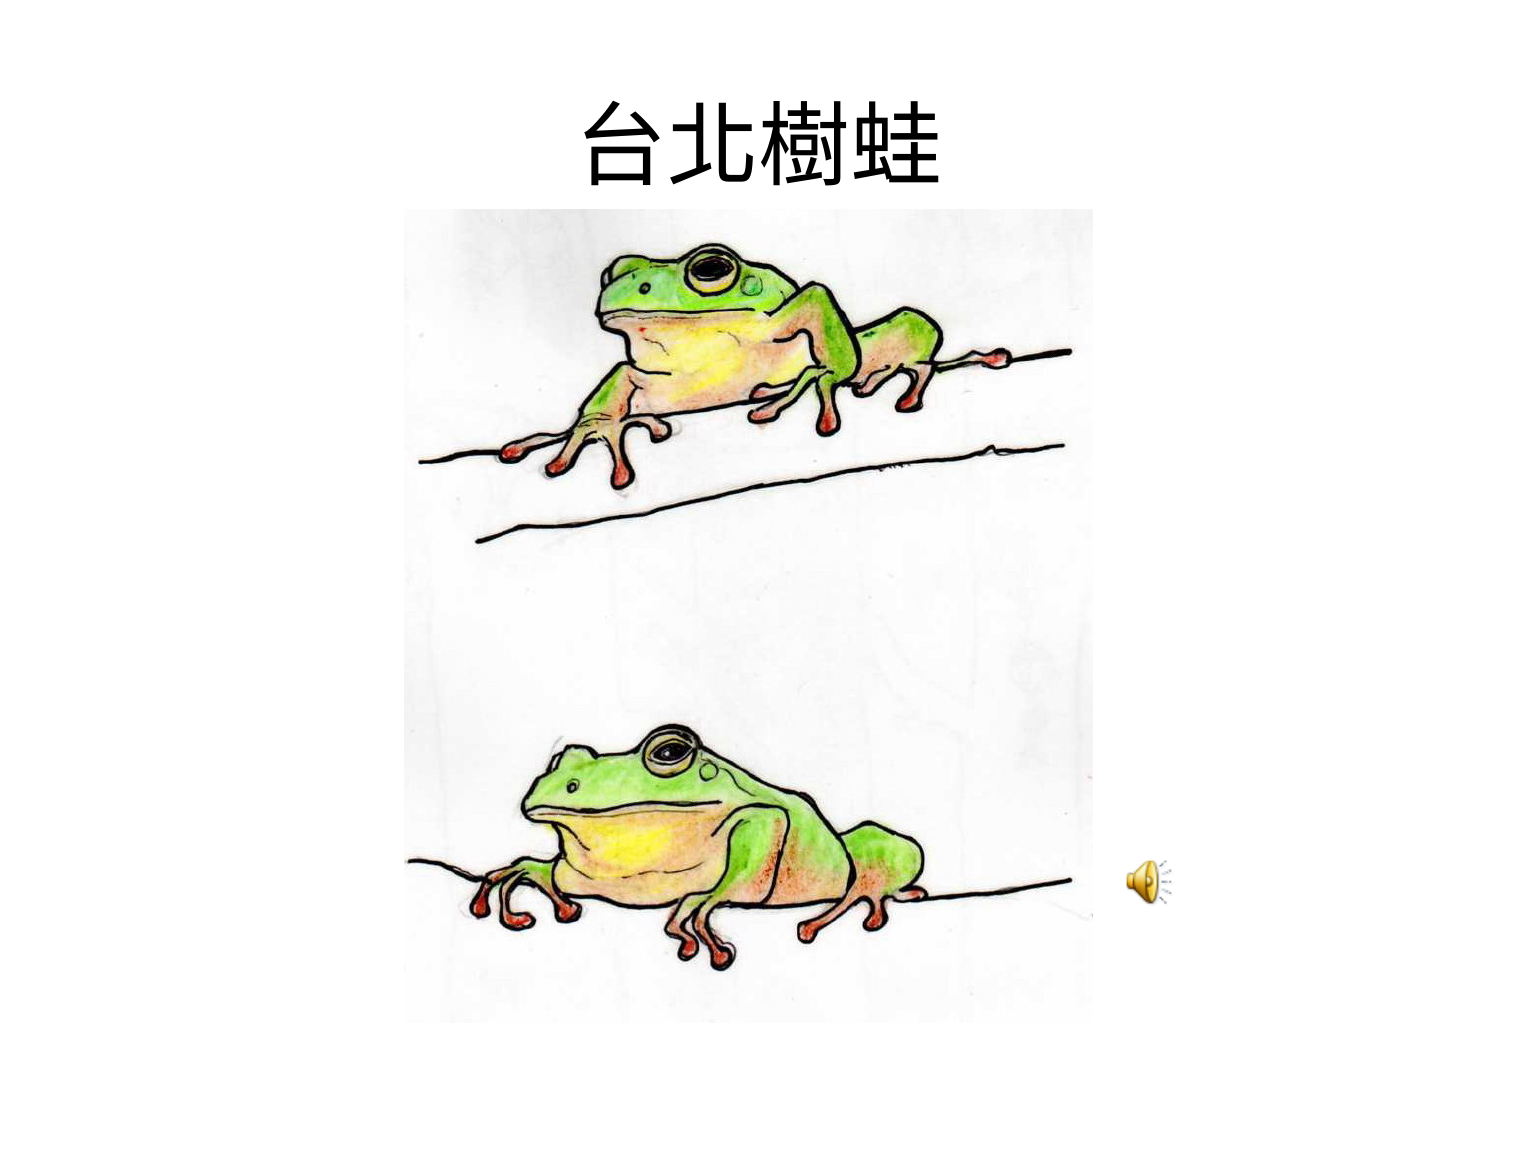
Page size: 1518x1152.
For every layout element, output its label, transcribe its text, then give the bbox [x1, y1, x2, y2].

picture [1125, 859, 1176, 910]
picture [404, 209, 1093, 1023]
title 台北樹蛙 [75, 46, 1443, 238]
